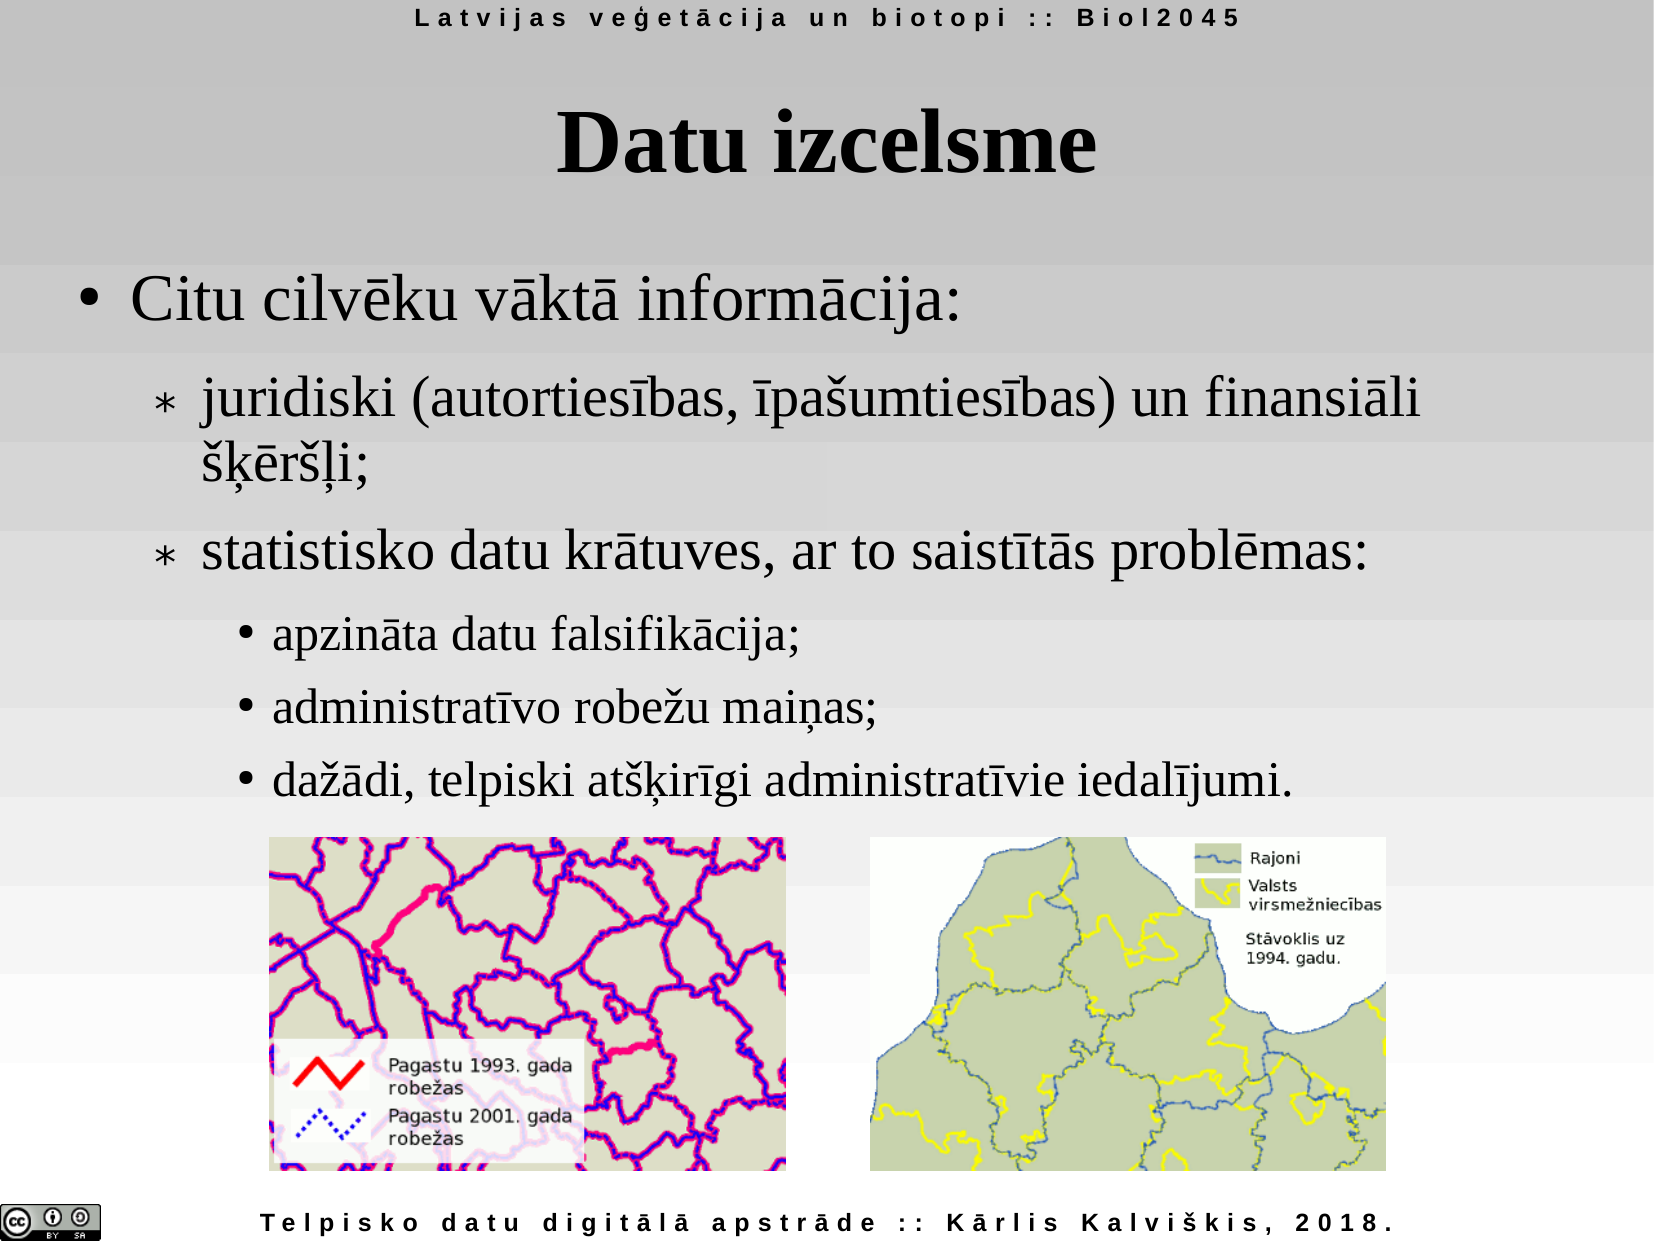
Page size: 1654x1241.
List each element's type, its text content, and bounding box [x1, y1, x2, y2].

title Datu izcelsme [59, 37, 1596, 246]
list Citu cilvēku vāktā informācija: juridiski (autortiesības, īpašumtiesības) un finansiāli šķēršļi; statistisko datu krātuves, ar to saistītās problēmas: apzināta datu falsifikācija; administratīvo robežu maiņas; dažādi, telpiski atšķirīgi administratīvie iedalījumi. [59, 261, 1596, 1175]
picture [0, 0, 1654, 1241]
